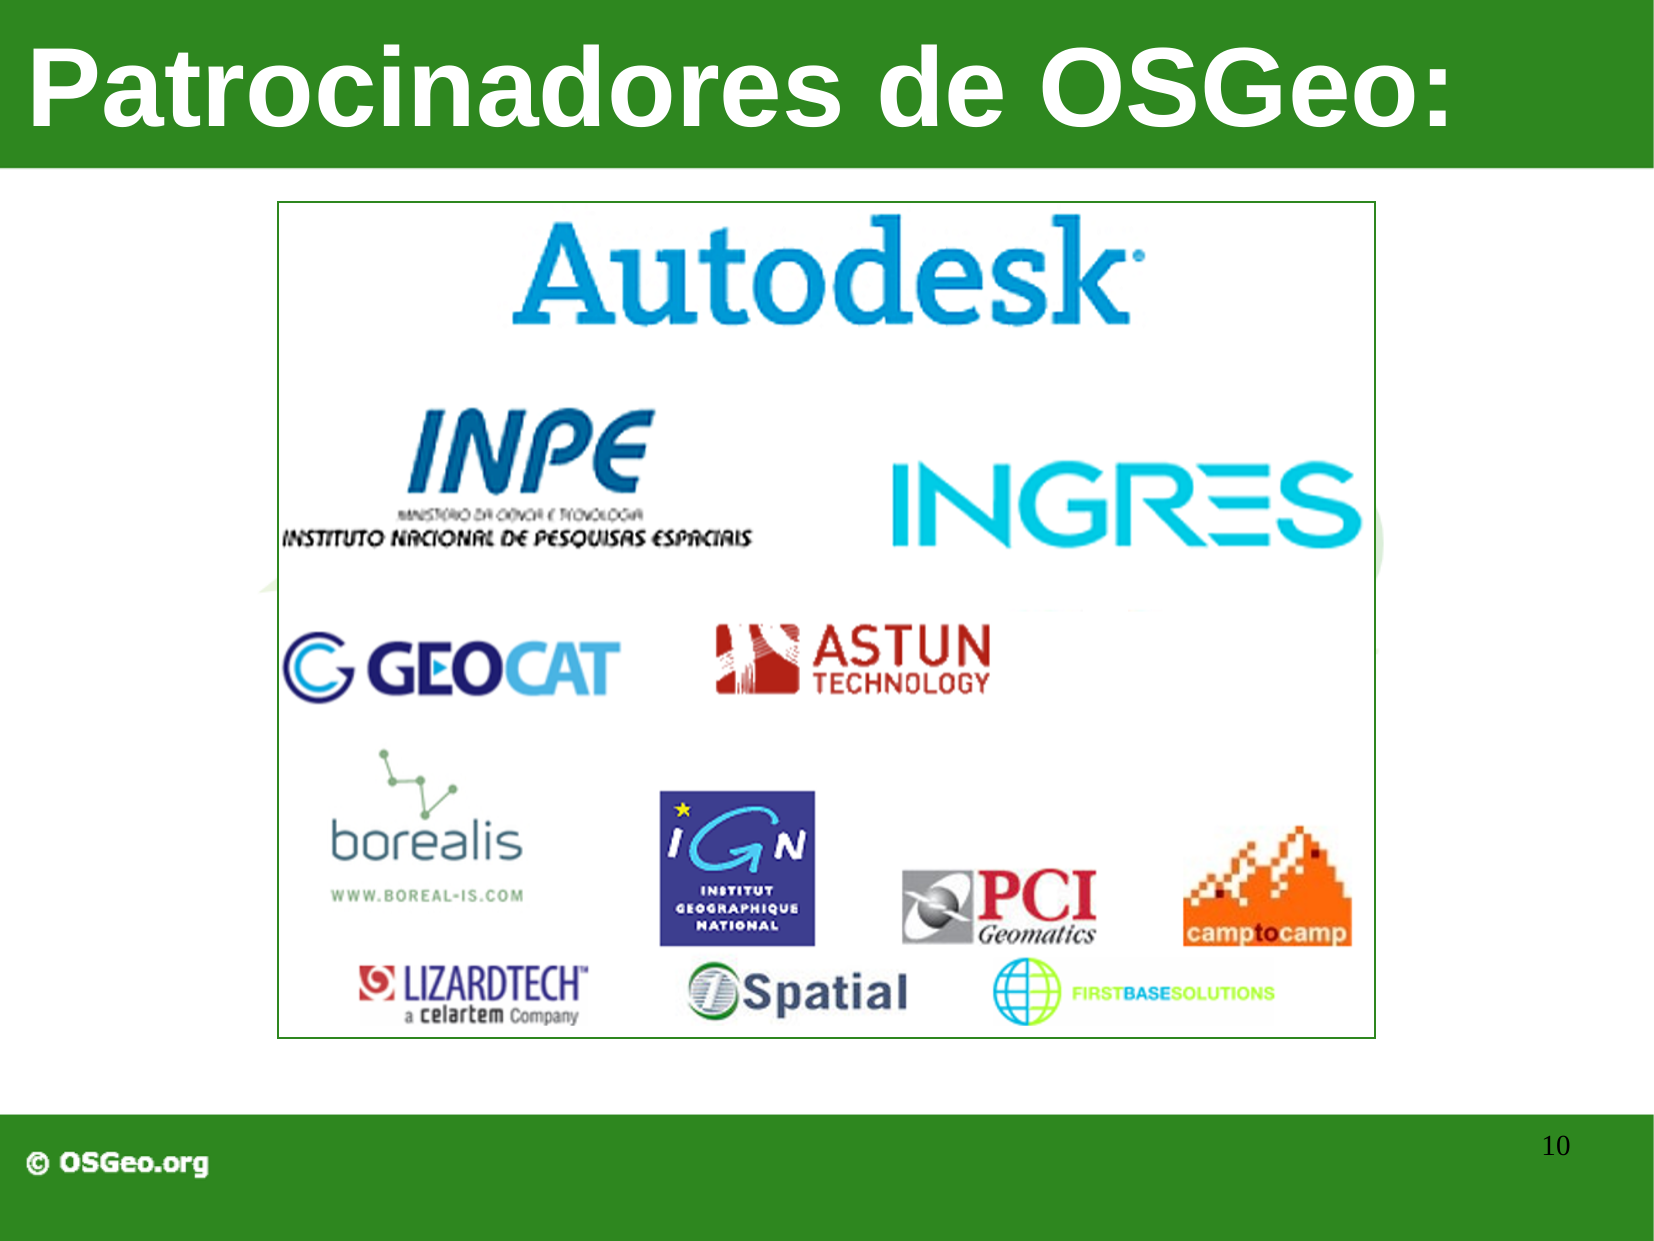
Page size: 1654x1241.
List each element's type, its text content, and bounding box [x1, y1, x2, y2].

picture [0, 0, 1654, 1241]
text_box Patrocinadores de OSGeo: [11, 17, 1473, 178]
